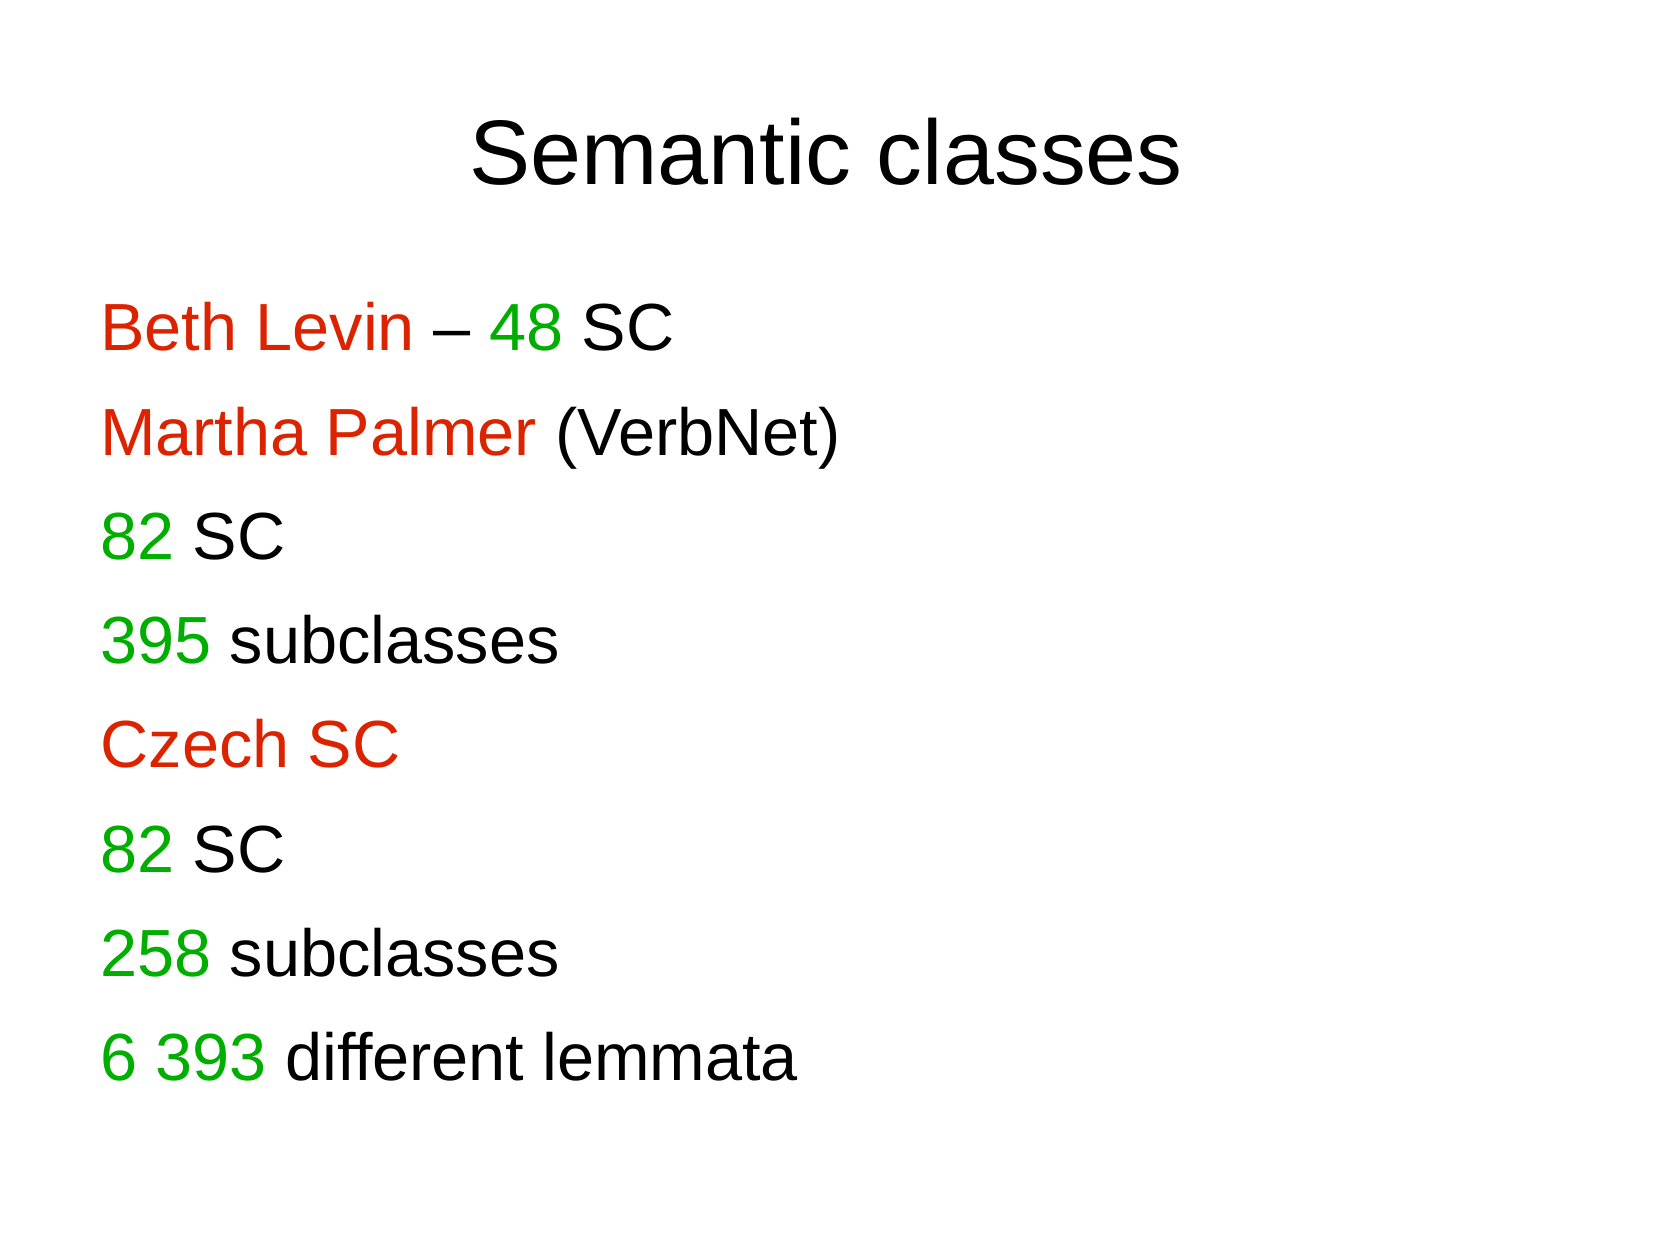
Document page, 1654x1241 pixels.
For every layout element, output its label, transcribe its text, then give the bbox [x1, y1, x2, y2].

title Semantic classes [82, 56, 1571, 250]
list Beth Levin – 48 SC Martha Palmer (VerbNet) 82 SC 395 subclasses Czech SC 82 SC 258 subclasses 6 393 different lemmata [82, 290, 1571, 1096]
